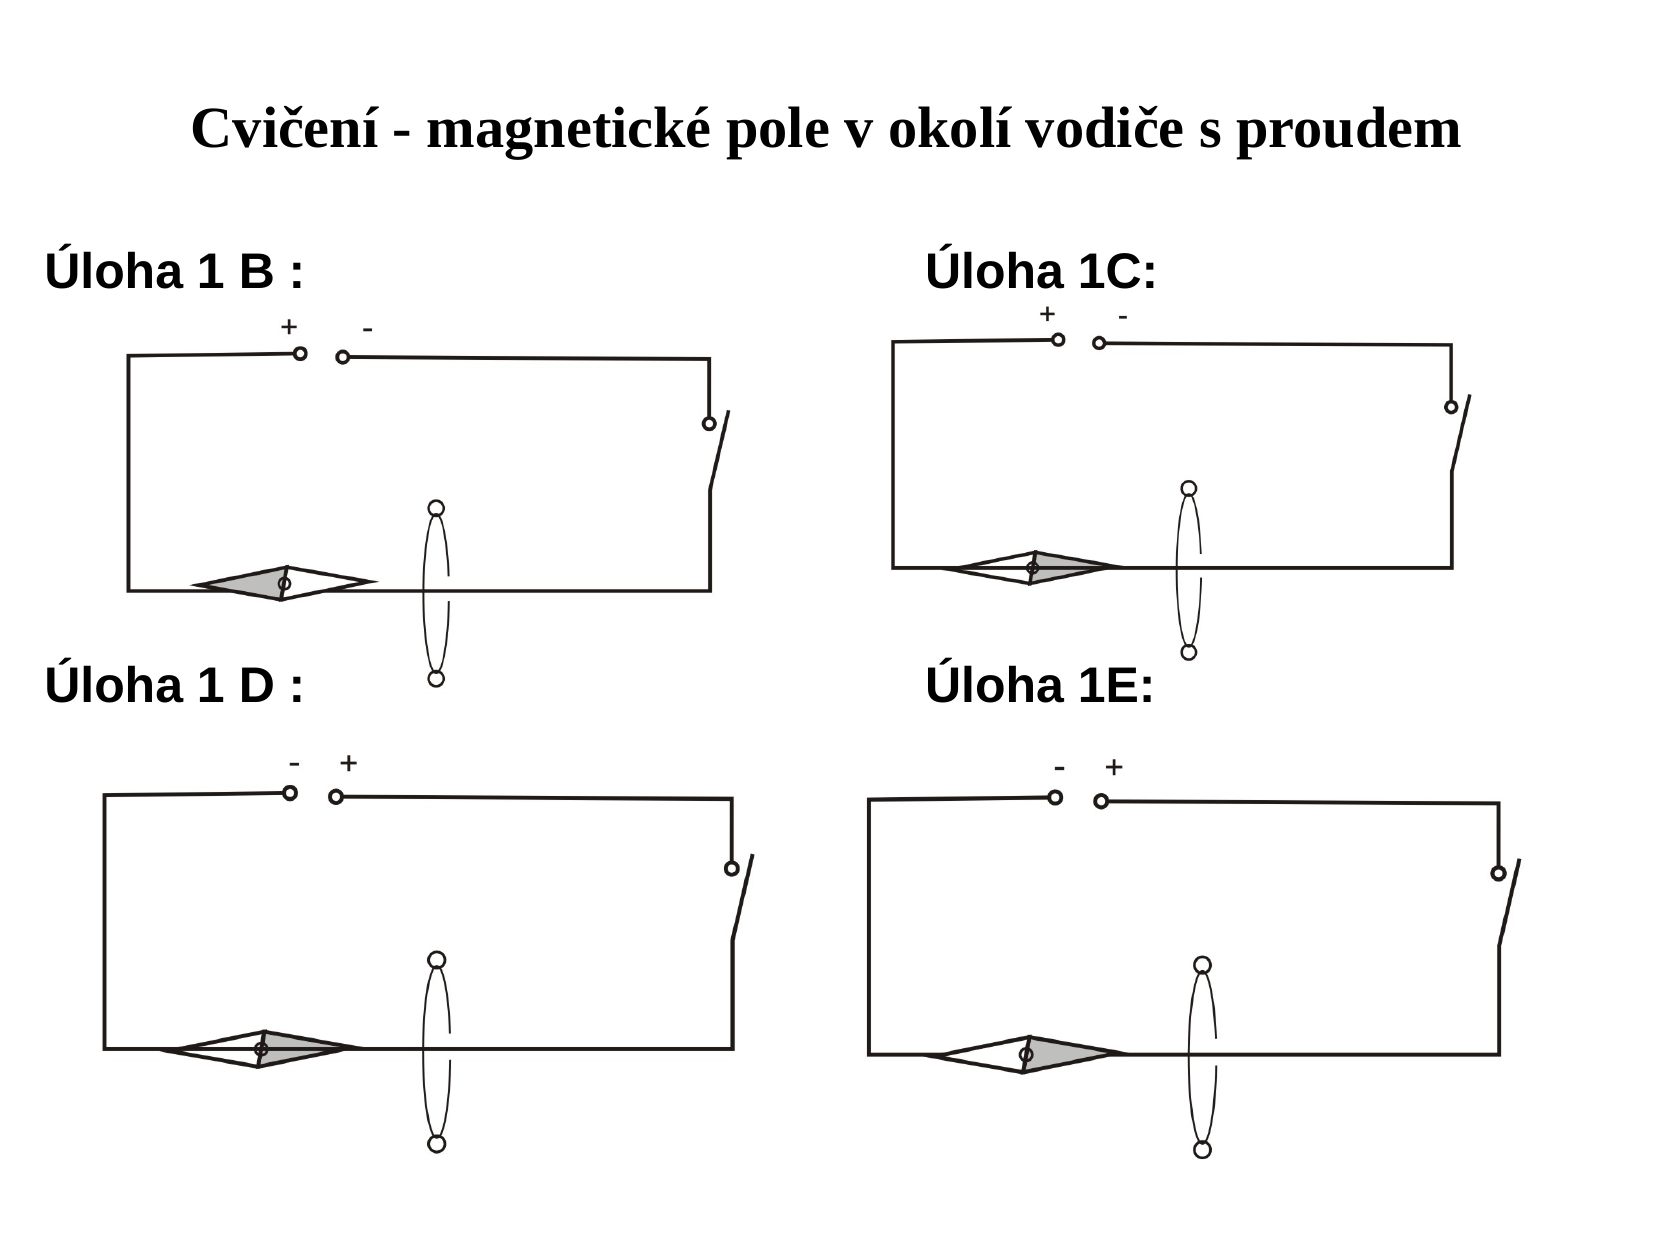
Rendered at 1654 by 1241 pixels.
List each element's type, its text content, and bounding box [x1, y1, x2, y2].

picture [826, 365, 1536, 649]
text_box Úloha 1 B : Úloha 1C: [29, 236, 1565, 365]
picture [29, 365, 768, 649]
text_box Úloha 1 D : Úloha 1E: [29, 649, 1595, 709]
picture [29, 708, 1598, 1212]
text_box Cvičení - magnetické pole v okolí vodiče s proudem [118, 88, 1536, 170]
